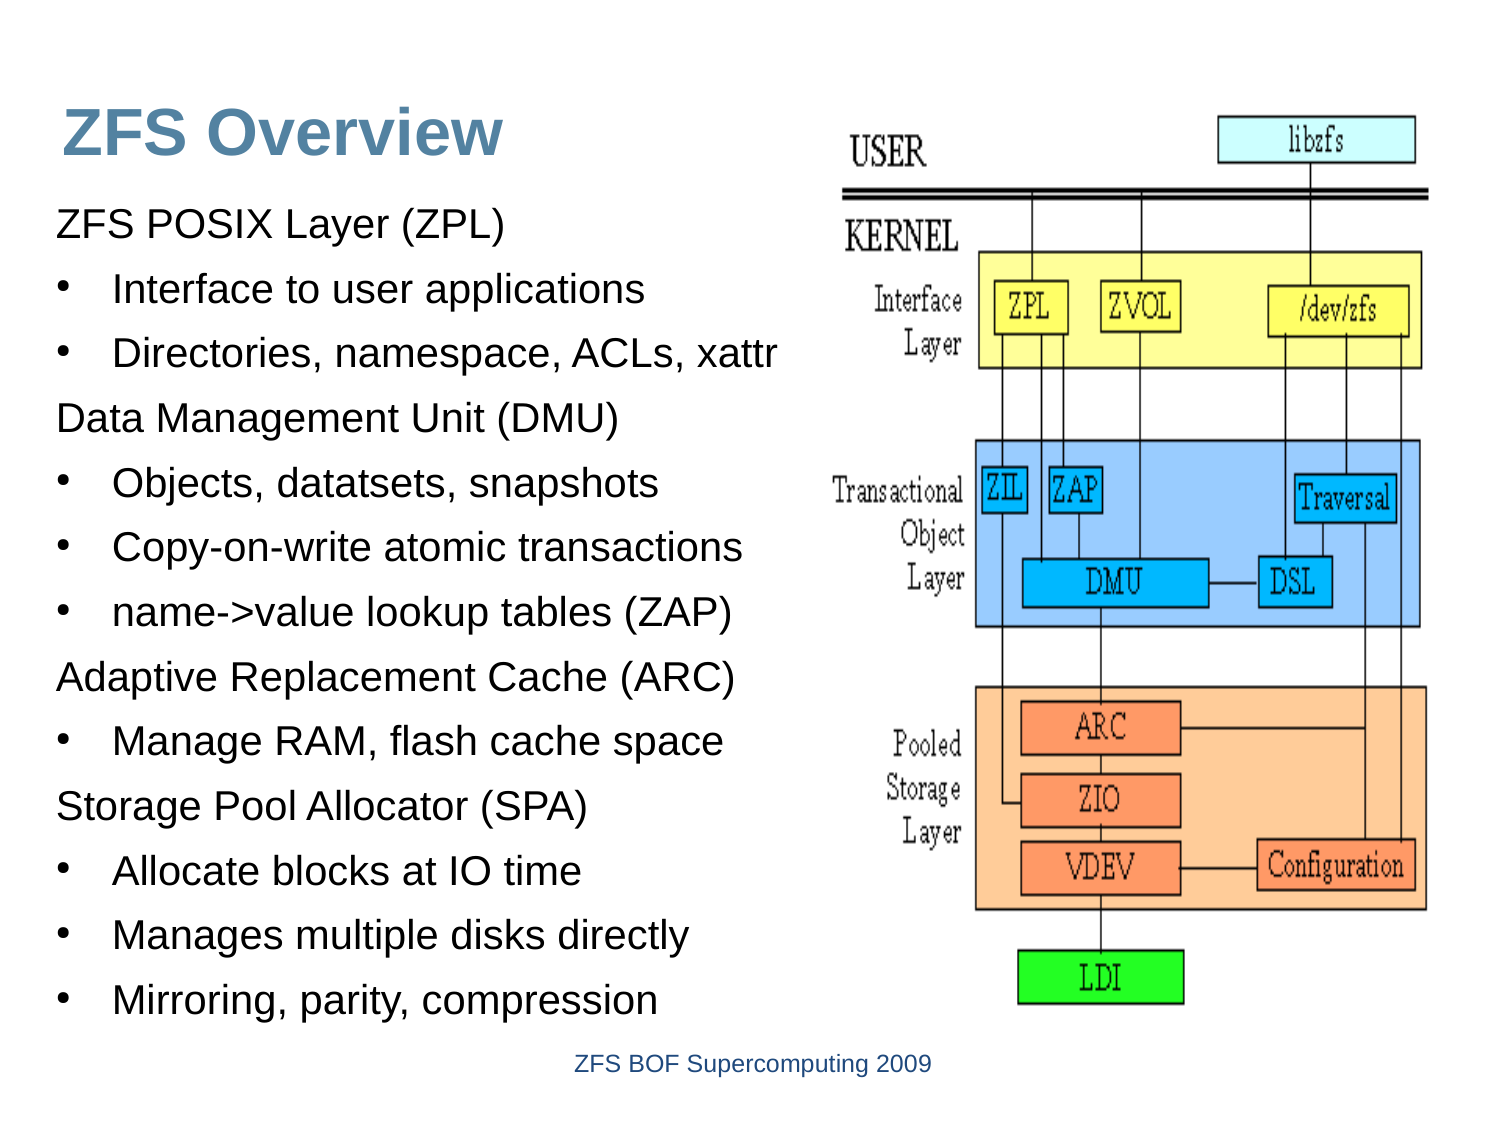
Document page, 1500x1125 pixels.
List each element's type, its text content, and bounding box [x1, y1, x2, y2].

text_box ZFS BOF Supercomputing 2009 [491, 1058, 1015, 1112]
list ZFS POSIX Layer (ZPL) Interface to user applications Directories, namespace, ACLs, xattr Data Management Unit (DMU) Objects, datatsets, snapshots Copy-on-write atomic transactions name->value lookup tables (ZAP) Adaptive Replacement Cache (ARC) Manage RAM, flash cache space Storage Pool Allocator (SPA) Allocate blocks at IO time Manages multiple disks directly Mirroring, parity, compression [55, 208, 794, 1031]
title ZFS Overview [62, 96, 819, 178]
picture [819, 92, 1446, 1037]
